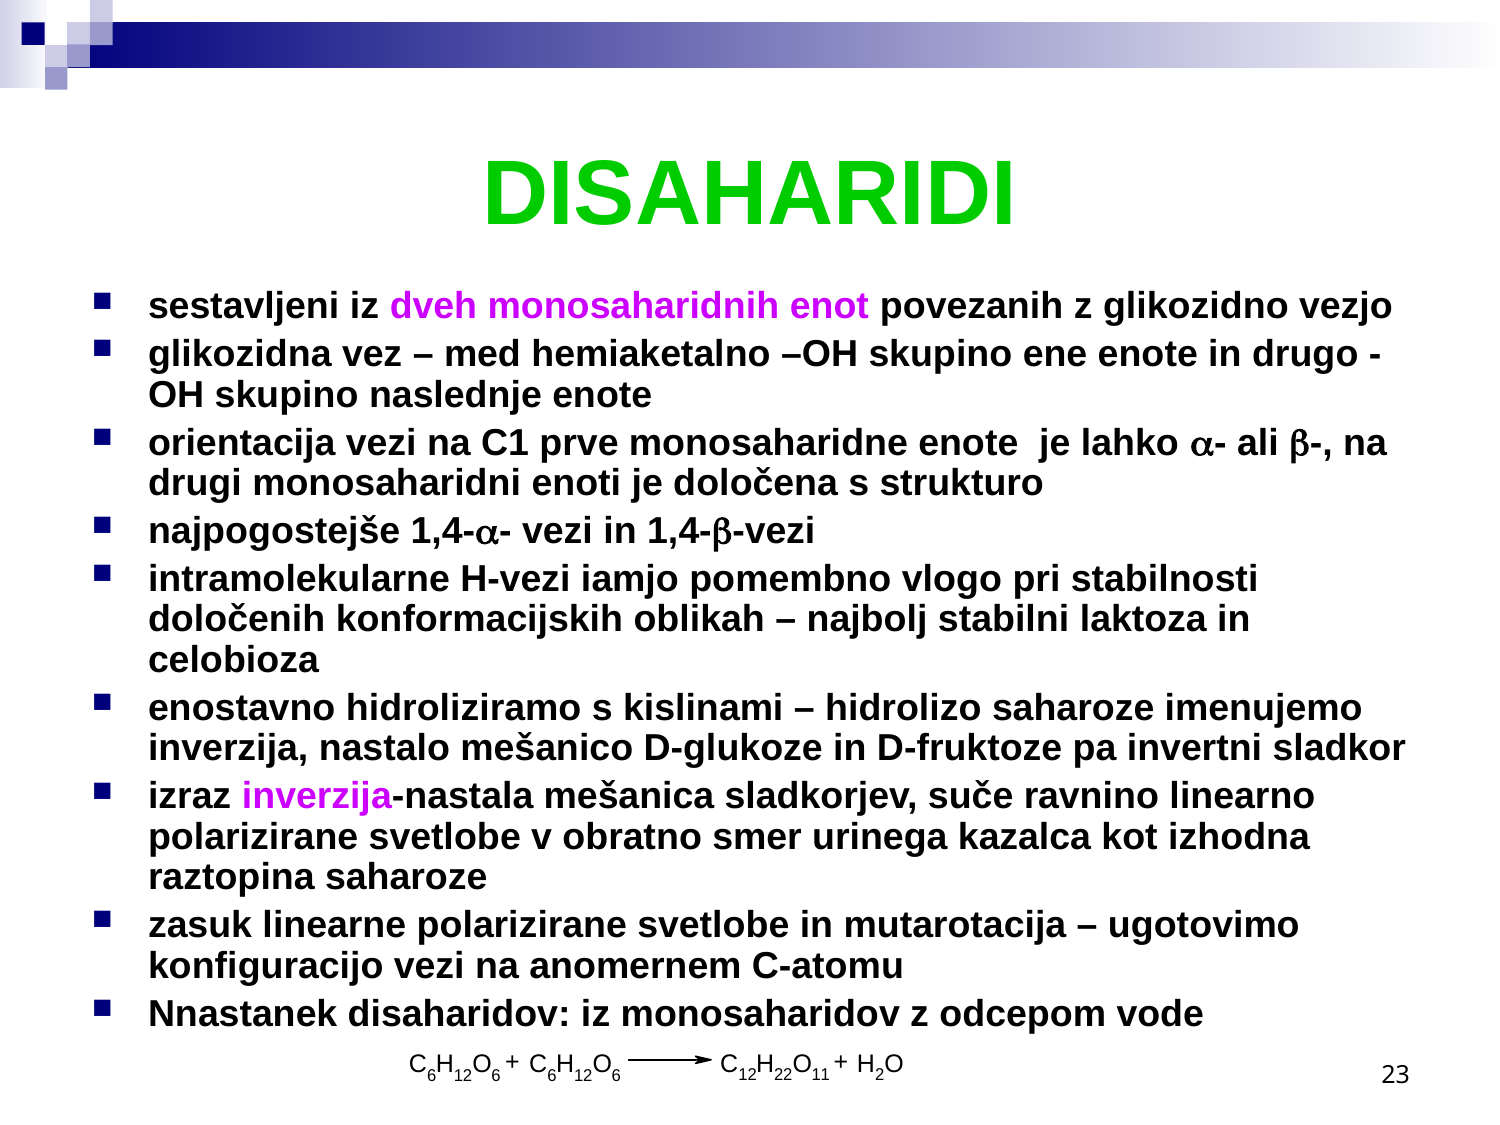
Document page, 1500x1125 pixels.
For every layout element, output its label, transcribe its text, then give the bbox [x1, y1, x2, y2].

chart [407, 1046, 911, 1091]
list sestavljeni iz dveh monosaharidnih enot povezanih z glikozidno vezjo glikozidna vez – med hemiaketalno –OH skupino ene enote in drugo -OH skupino naslednje enote orientacija vezi na C1 prve monosaharidne enote je lahko - ali -, na drugi monosaharidni enoti je določena s strukturo najpogostejše 1,4-- vezi in 1,4--vezi intramolekularne H-vezi iamjo pomembno vlogo pri stabilnosti določenih konformacijskih oblikah – najbolj stabilni laktoza in celobioza enostavno hidroliziramo s kislinami – hidrolizo saharoze imenujemo inverzija, nastalo mešanico D-glukoze in D-fruktoze pa invertni sladkor izraz inverzija-nastala mešanica sladkorjev, suče ravnino linearno polarizirane svetlobe v obratno smer urinega kazalca kot izhodna raztopina saharoze zasuk linearne polarizirane svetlobe in mutarotacija – ugotovimo konfiguracijo vezi na anomernem C-atomu Nnastanek disaharidov: iz monosaharidov z odcepom vode [76, 278, 1427, 1079]
slide_number <number> [1074, 1079, 1425, 1100]
picture [406, 1045, 909, 1090]
title DISAHARIDI [75, 75, 1425, 300]
